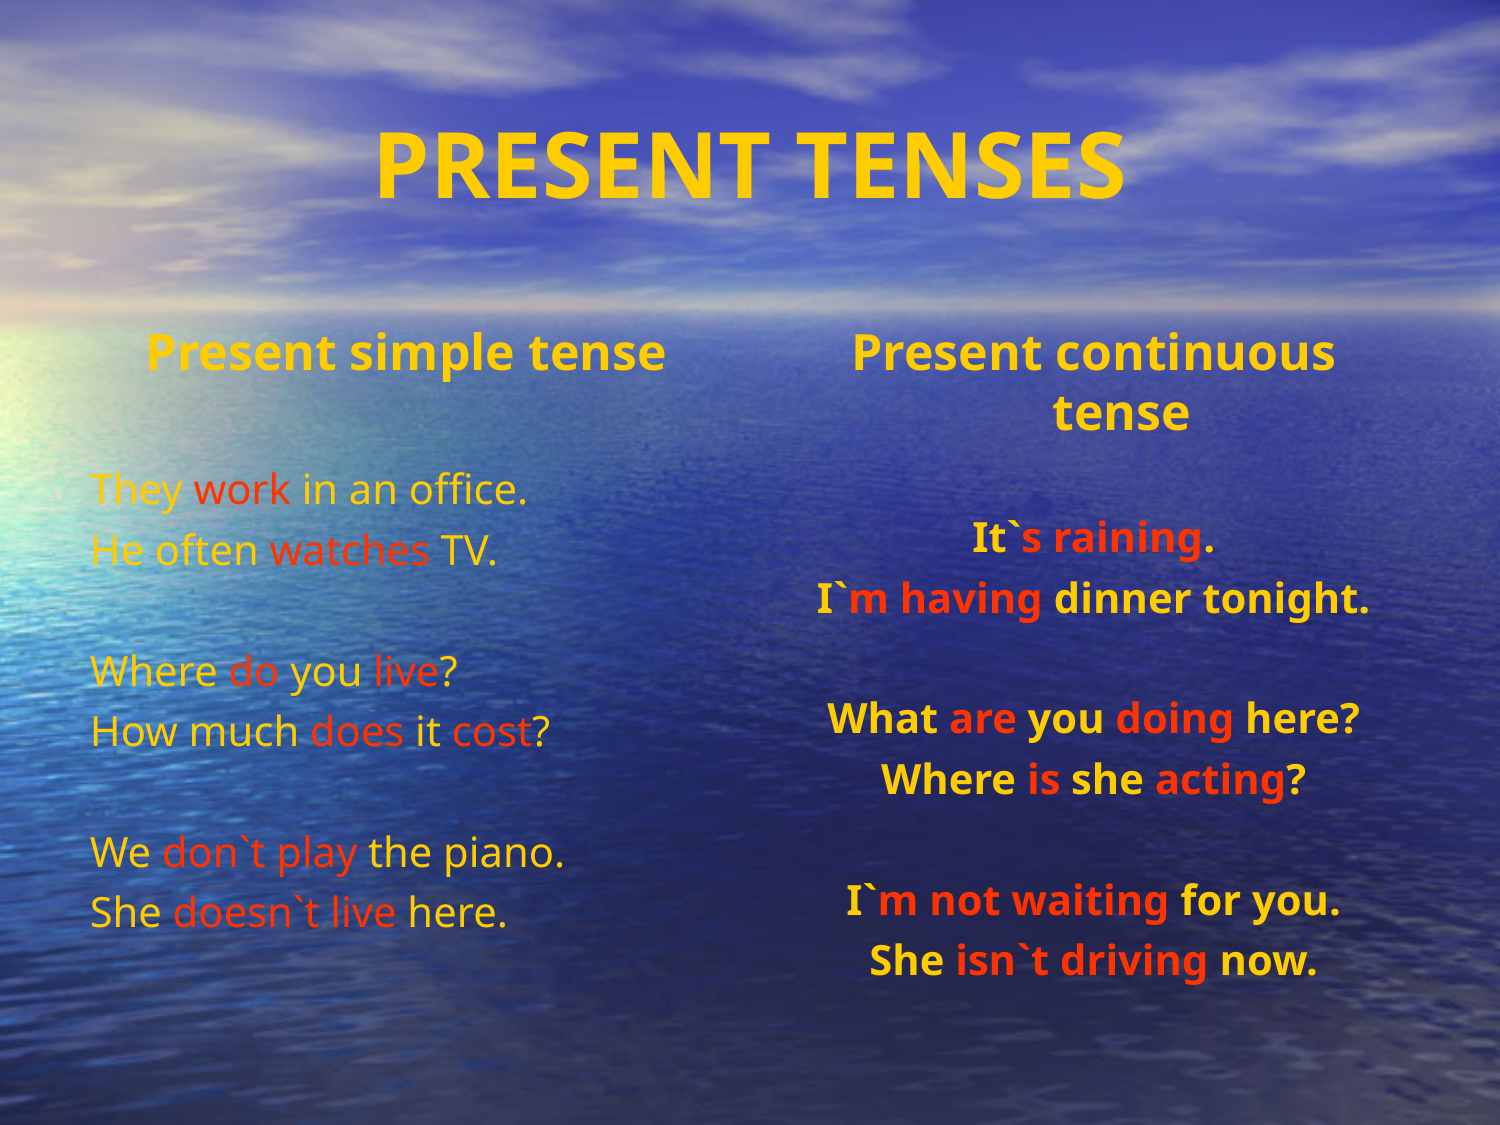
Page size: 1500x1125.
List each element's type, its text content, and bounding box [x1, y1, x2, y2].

picture [0, 0, 1500, 1125]
title PRESENT TENSES [75, 47, 1425, 275]
list Present simple tense They work in an office. He often watches TV. Where do you live? How much does it cost? We don`t play the piano. She doesn`t live here. [75, 312, 738, 1047]
list Present continuous tense It`s raining. I`m having dinner tonight. What are you doing here? Where is she acting? I`m not waiting for you. She isn`t driving now. [762, 312, 1425, 1125]
